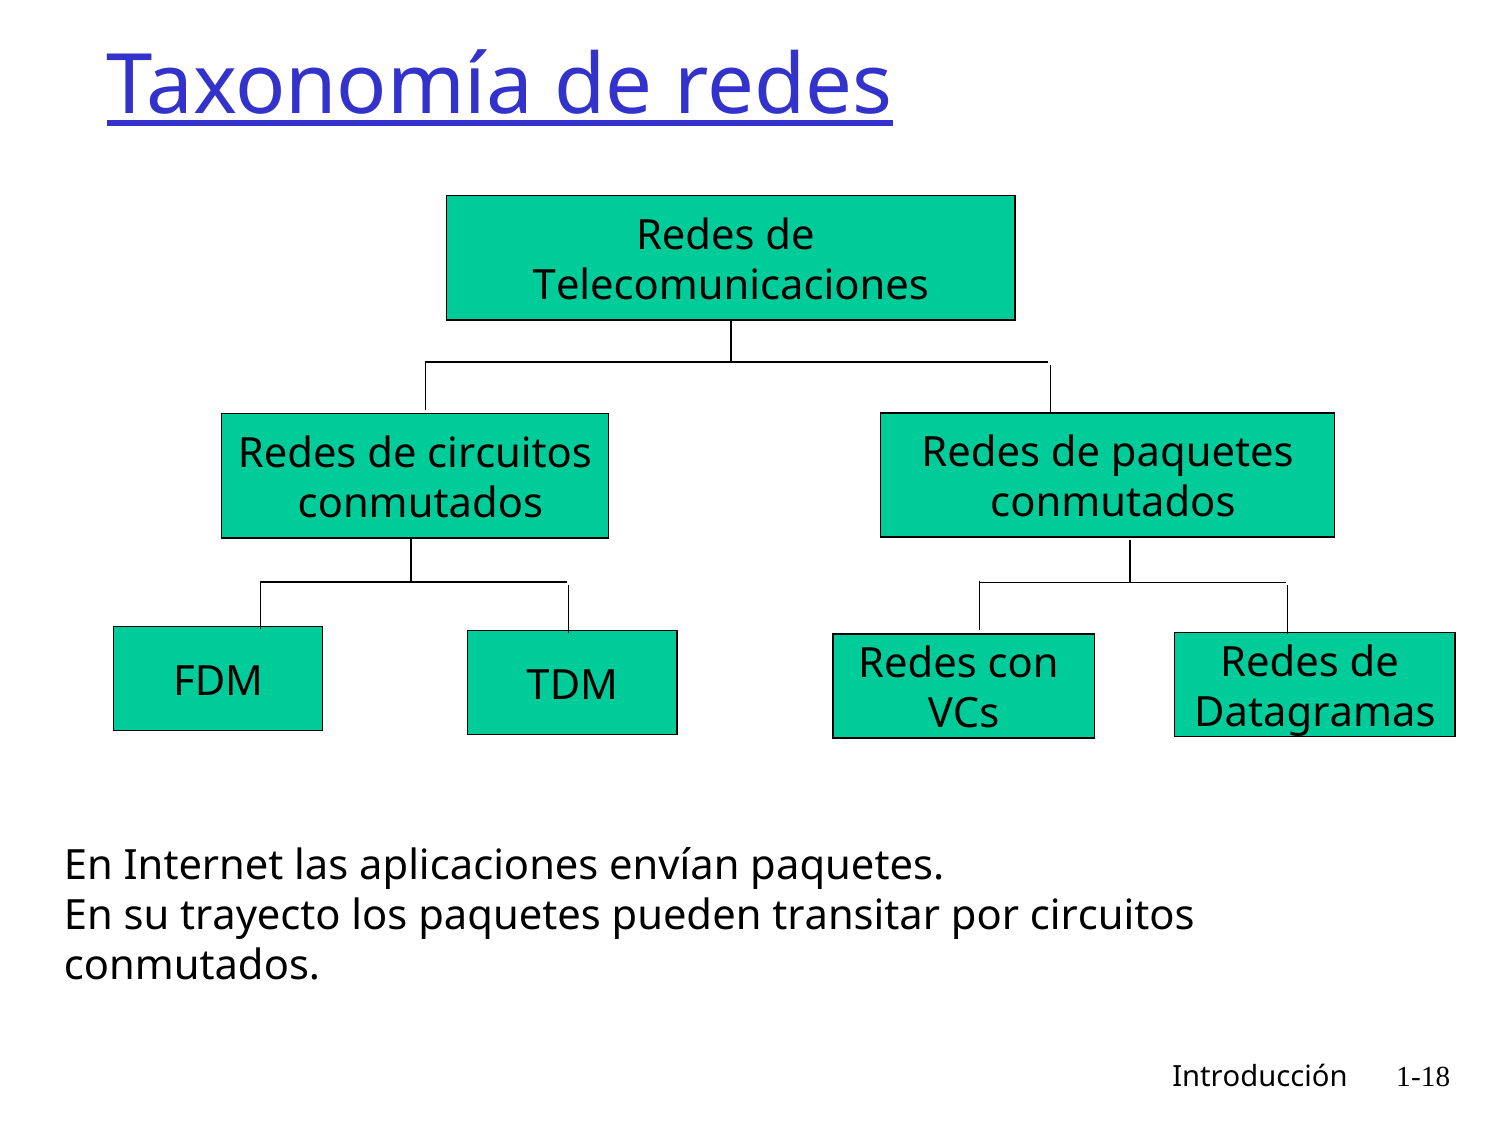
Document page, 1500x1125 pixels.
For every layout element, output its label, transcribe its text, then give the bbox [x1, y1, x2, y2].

text_box Redes con VCs [832, 633, 1095, 738]
text_box En Internet las aplicaciones envían paquetes. En su trayecto los paquetes pueden transitar por circuitos conmutados. [49, 830, 1443, 1002]
text_box FDM [113, 626, 323, 731]
text_box Redes de paquetes conmutados [880, 412, 1335, 538]
text_box Redes de Telecomunicaciones [446, 195, 1016, 320]
text_box TDM [467, 630, 677, 735]
text_box Redes de Datagramas [1174, 632, 1456, 737]
text_box 1-<number> [1362, 1050, 1466, 1125]
title Taxonomía de redes [91, 0, 1367, 163]
text_box Redes de circuitos conmutados [221, 413, 609, 539]
text_box Introducción [887, 1050, 1362, 1125]
